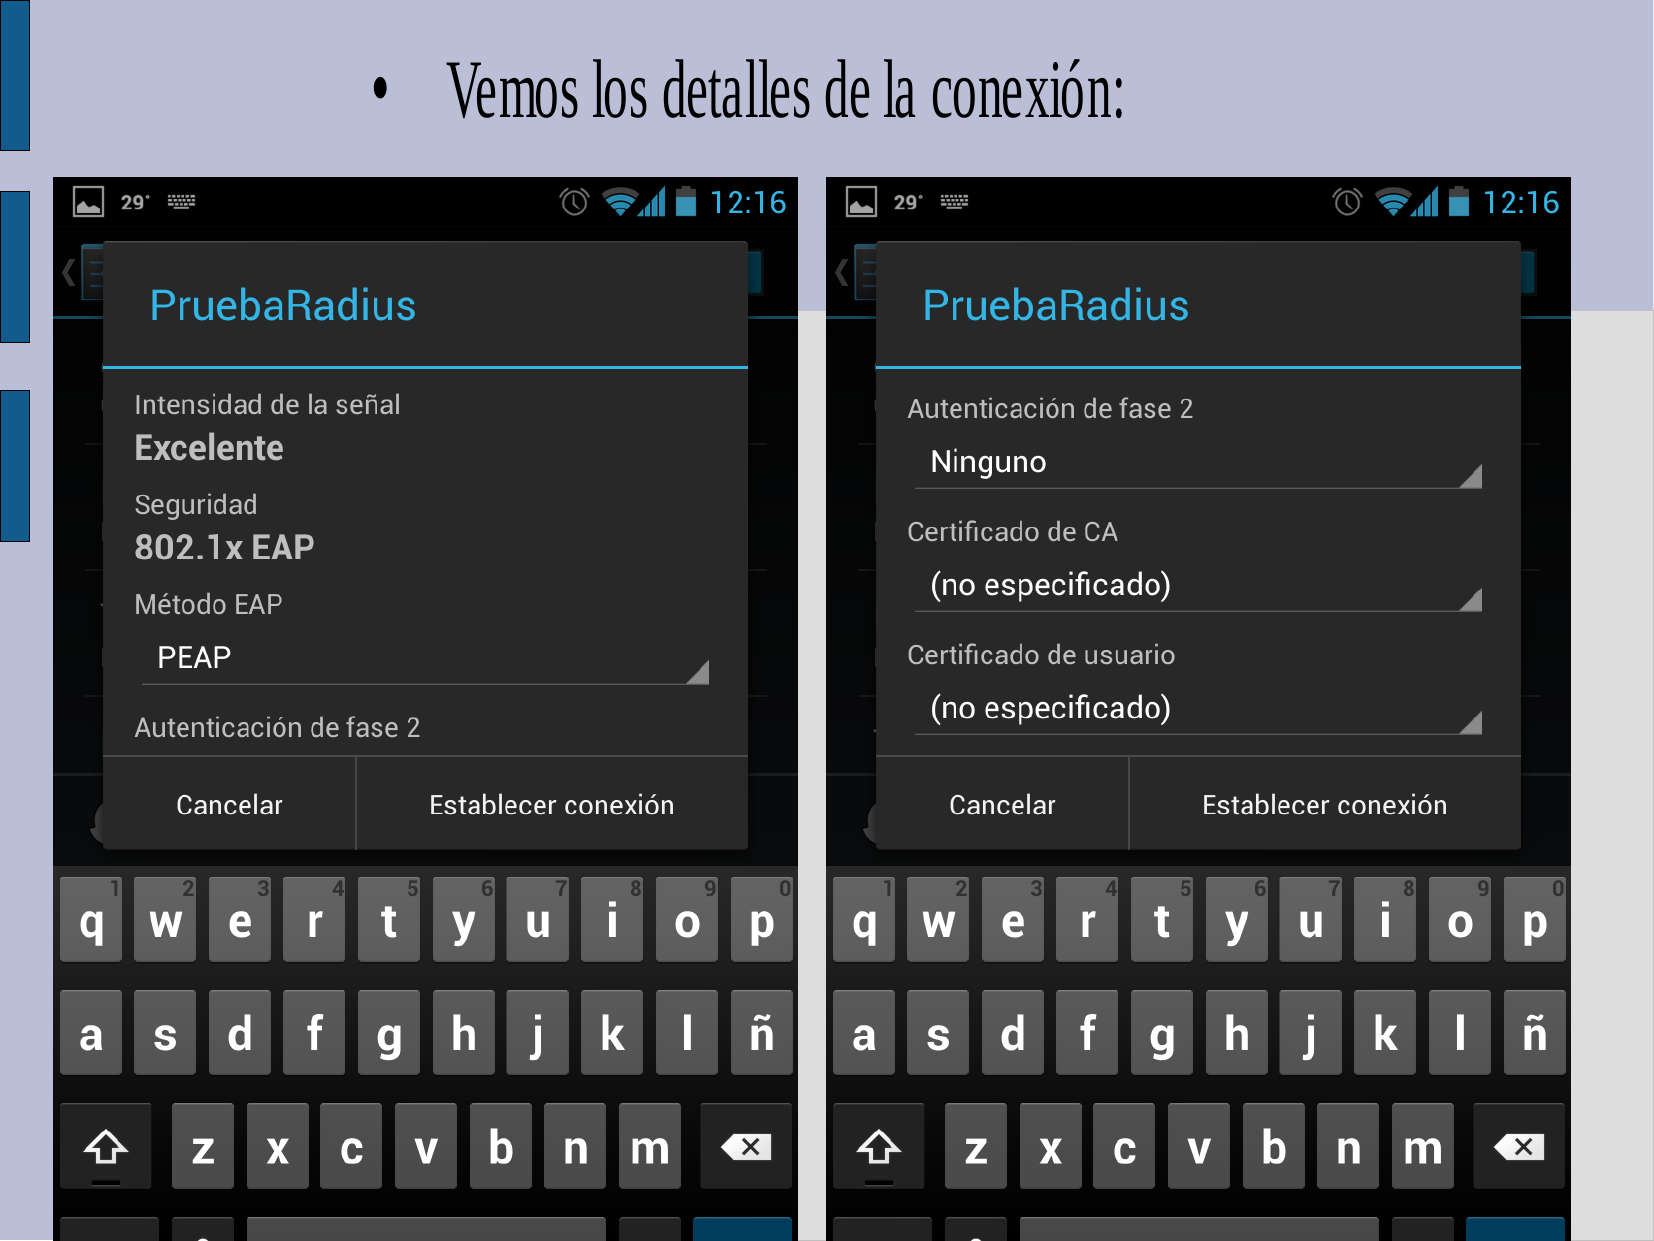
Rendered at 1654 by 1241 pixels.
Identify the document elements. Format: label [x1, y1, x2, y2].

picture [53, 177, 798, 1241]
chart [295, 32, 1654, 621]
picture [826, 177, 1571, 1241]
